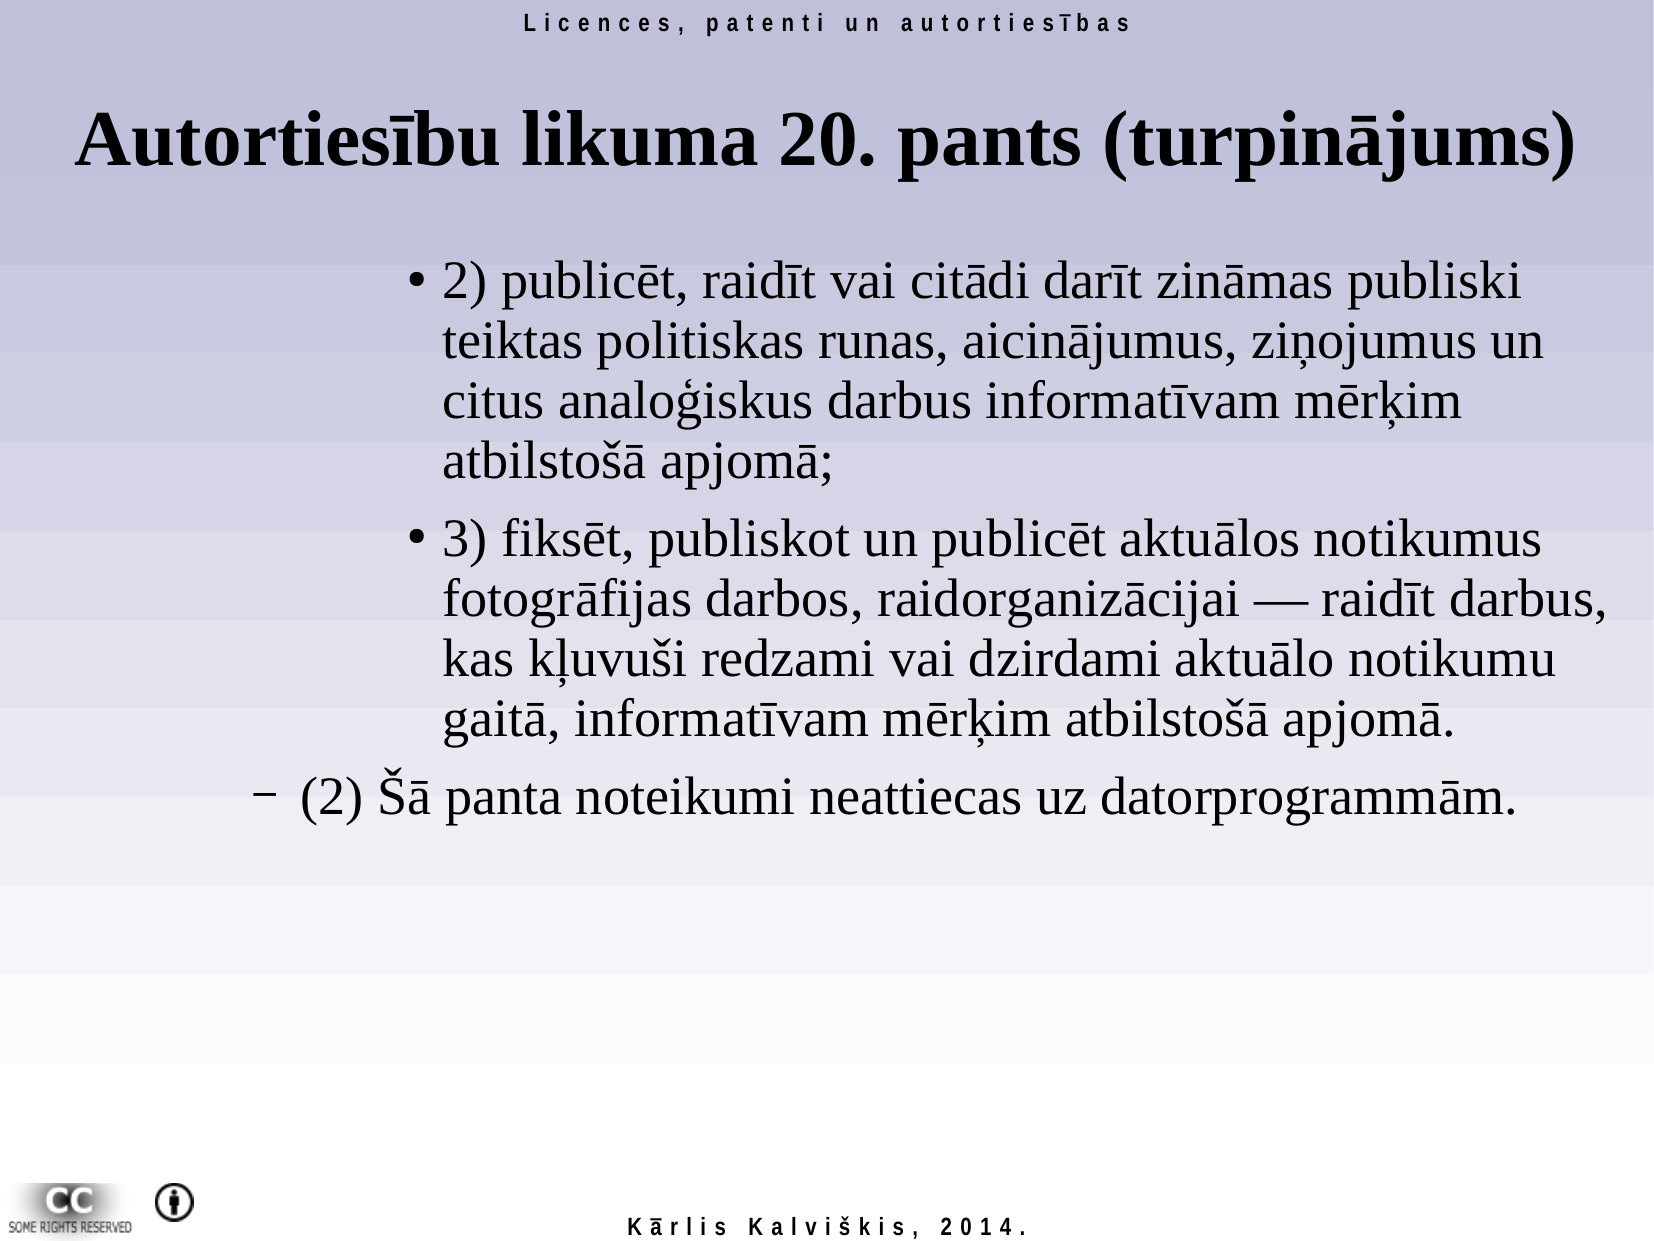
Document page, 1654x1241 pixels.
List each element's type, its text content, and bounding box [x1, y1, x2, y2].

picture [0, 241, 1654, 1241]
picture [0, 0, 1654, 36]
title Autortiesību likuma 20. pants (turpinājums) [0, 36, 1654, 241]
list 2) publicēt, raidīt vai citādi darīt zināmas publiski teiktas politiskas runas, aicinājumus, ziņojumus un citus analoģiskus darbus informatīvam mērķim atbilstošā apjomā; 3) fiksēt, publiskot un publicēt aktuālos notikumus fotogrāfijas darbos, raidorganizācijai — raidīt darbus, kas kļuvuši redzami vai dzirdami aktuālo notikumu gaitā, informatīvam mērķim atbilstošā apjomā. (2) Šā panta noteikumi neattiecas uz datorprogrammām. [17, 250, 1632, 1206]
